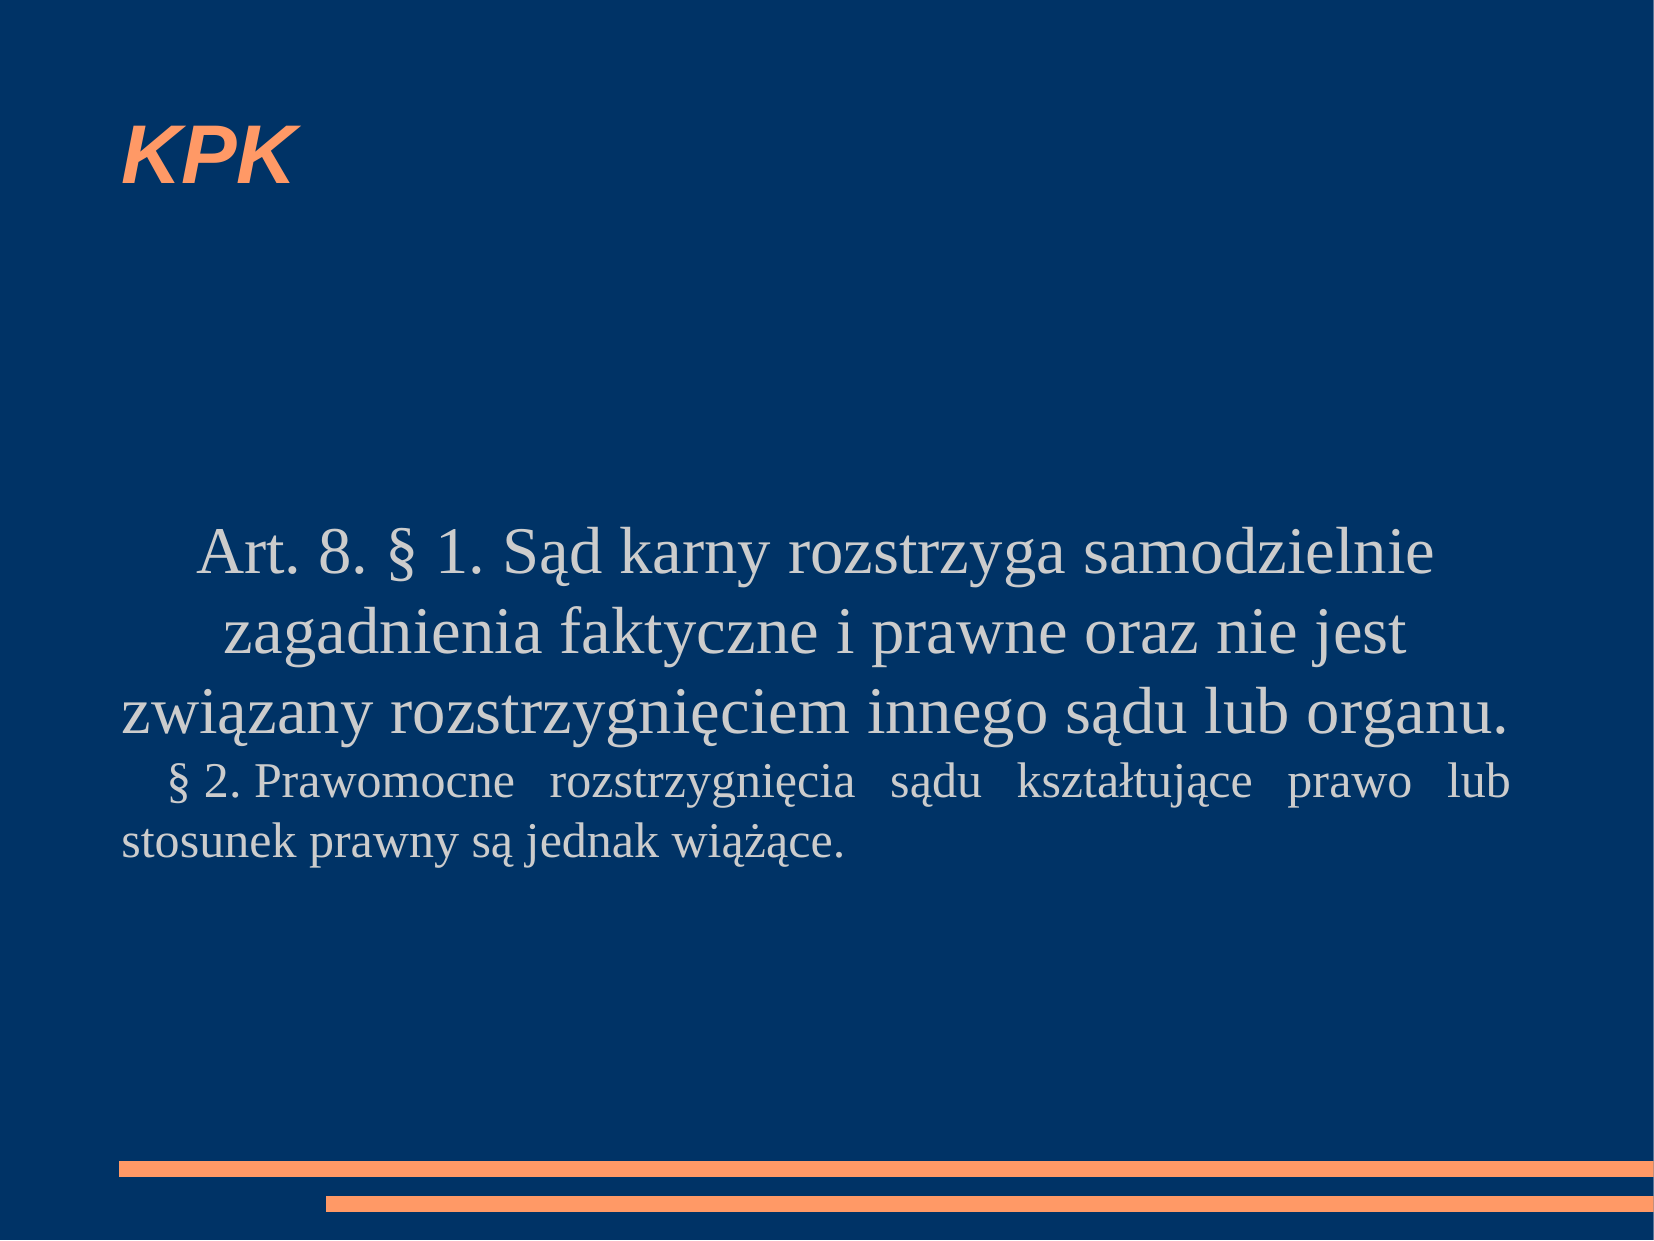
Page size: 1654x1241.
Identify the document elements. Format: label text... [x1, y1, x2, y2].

subtitle Art. 8. § 1. Sąd karny rozstrzyga samodzielnie zagadnienia faktyczne i prawne oraz nie jest związany rozstrzygnięciem innego sądu lub organu. § 2. Prawomocne rozstrzygnięcia sądu kształtujące prawo lub stosunek prawny są jednak wiążące. [121, 329, 1561, 1125]
title KPK [121, 53, 1534, 247]
